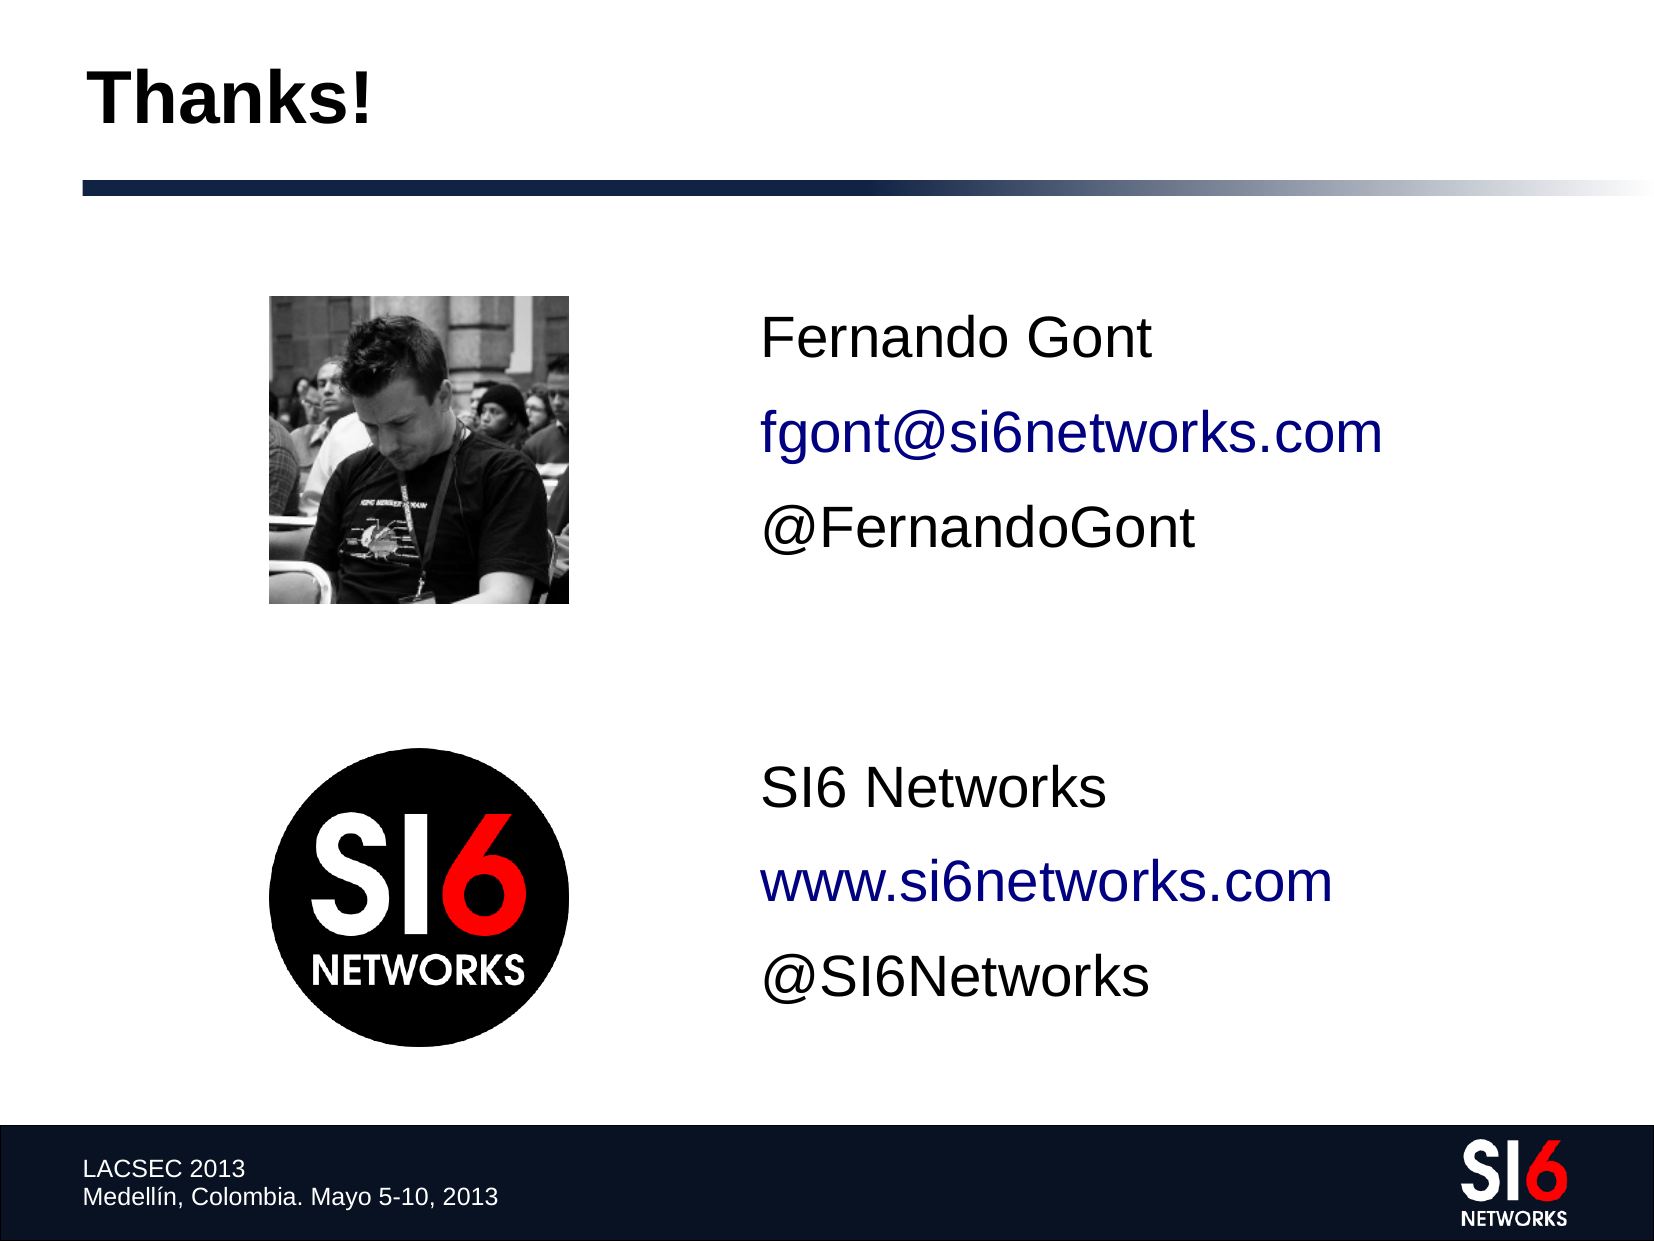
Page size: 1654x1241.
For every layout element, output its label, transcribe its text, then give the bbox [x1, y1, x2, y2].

picture [1461, 1139, 1567, 1226]
picture [269, 748, 569, 1048]
list Fernando Gont fgont@si6networks.com @FernandoGont [689, 305, 1539, 616]
list SI6 Networks www.si6networks.com @SI6Networks [690, 754, 1539, 1140]
picture [269, 296, 569, 604]
title Thanks! [86, 30, 1576, 166]
